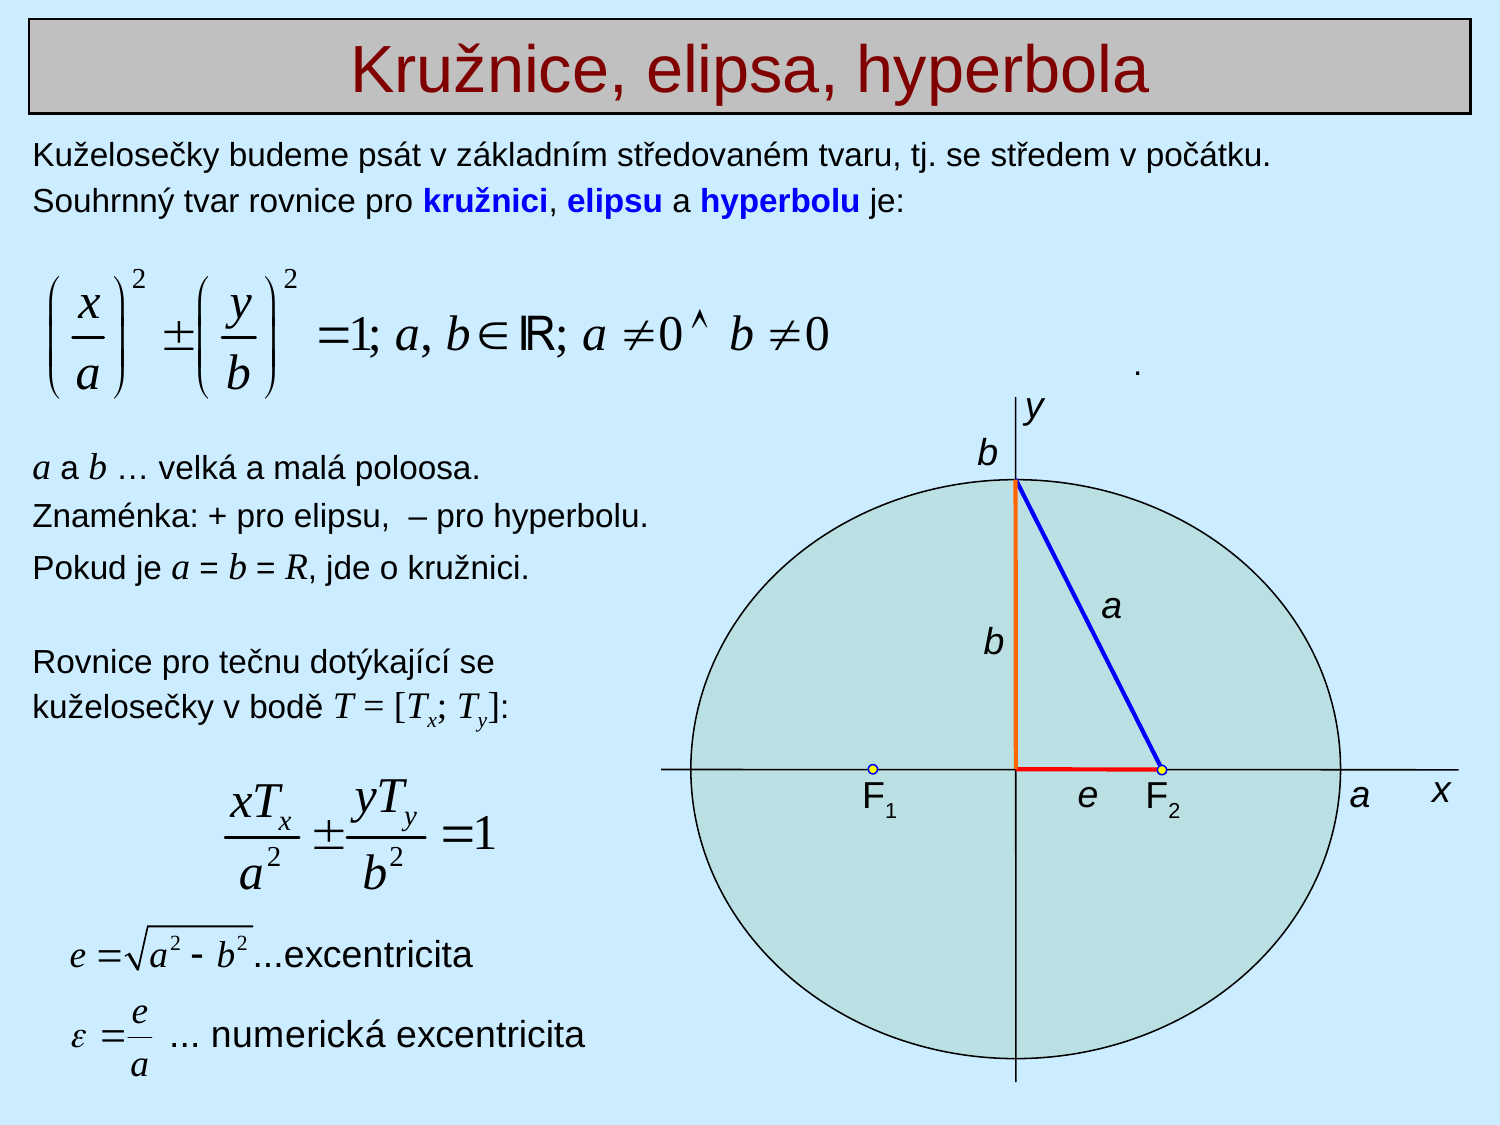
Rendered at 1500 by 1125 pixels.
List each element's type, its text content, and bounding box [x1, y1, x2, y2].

text_box x [1417, 757, 1466, 818]
text_box [1019, 479, 1341, 768]
text_box [690, 481, 1013, 768]
text_box Kuželosečky budeme psát v základním středovaném tvaru, tj. se středem v počátku. Souhrnný tvar rovnice pro kružnici, elipsu a hyperbolu je: . a a b … velká a malá poloosa. Znaménka: + pro elipsu, – pro hyperbolu. Pokud je a = b = R, jde o kružnici. Rovnice pro tečnu dotýkající se kuželosečky v bodě T = [Tx; Ty]: [17, 125, 1483, 740]
text_box [1018, 491, 1155, 767]
text_box y [1010, 373, 1059, 434]
text_box F2 [1130, 763, 1196, 830]
text_box b [962, 420, 1014, 481]
text_box e [1062, 762, 1114, 823]
text_box [690, 771, 1015, 1059]
text_box a [1334, 762, 1386, 823]
picture [216, 762, 501, 901]
picture [39, 254, 838, 409]
text_box b [968, 609, 1020, 670]
text_box [1017, 771, 1335, 1059]
text_box a [1086, 573, 1138, 634]
text_box F1 [847, 763, 913, 830]
title Kružnice, elipsa, hyperbola [29, 19, 1471, 114]
picture [64, 916, 592, 1086]
